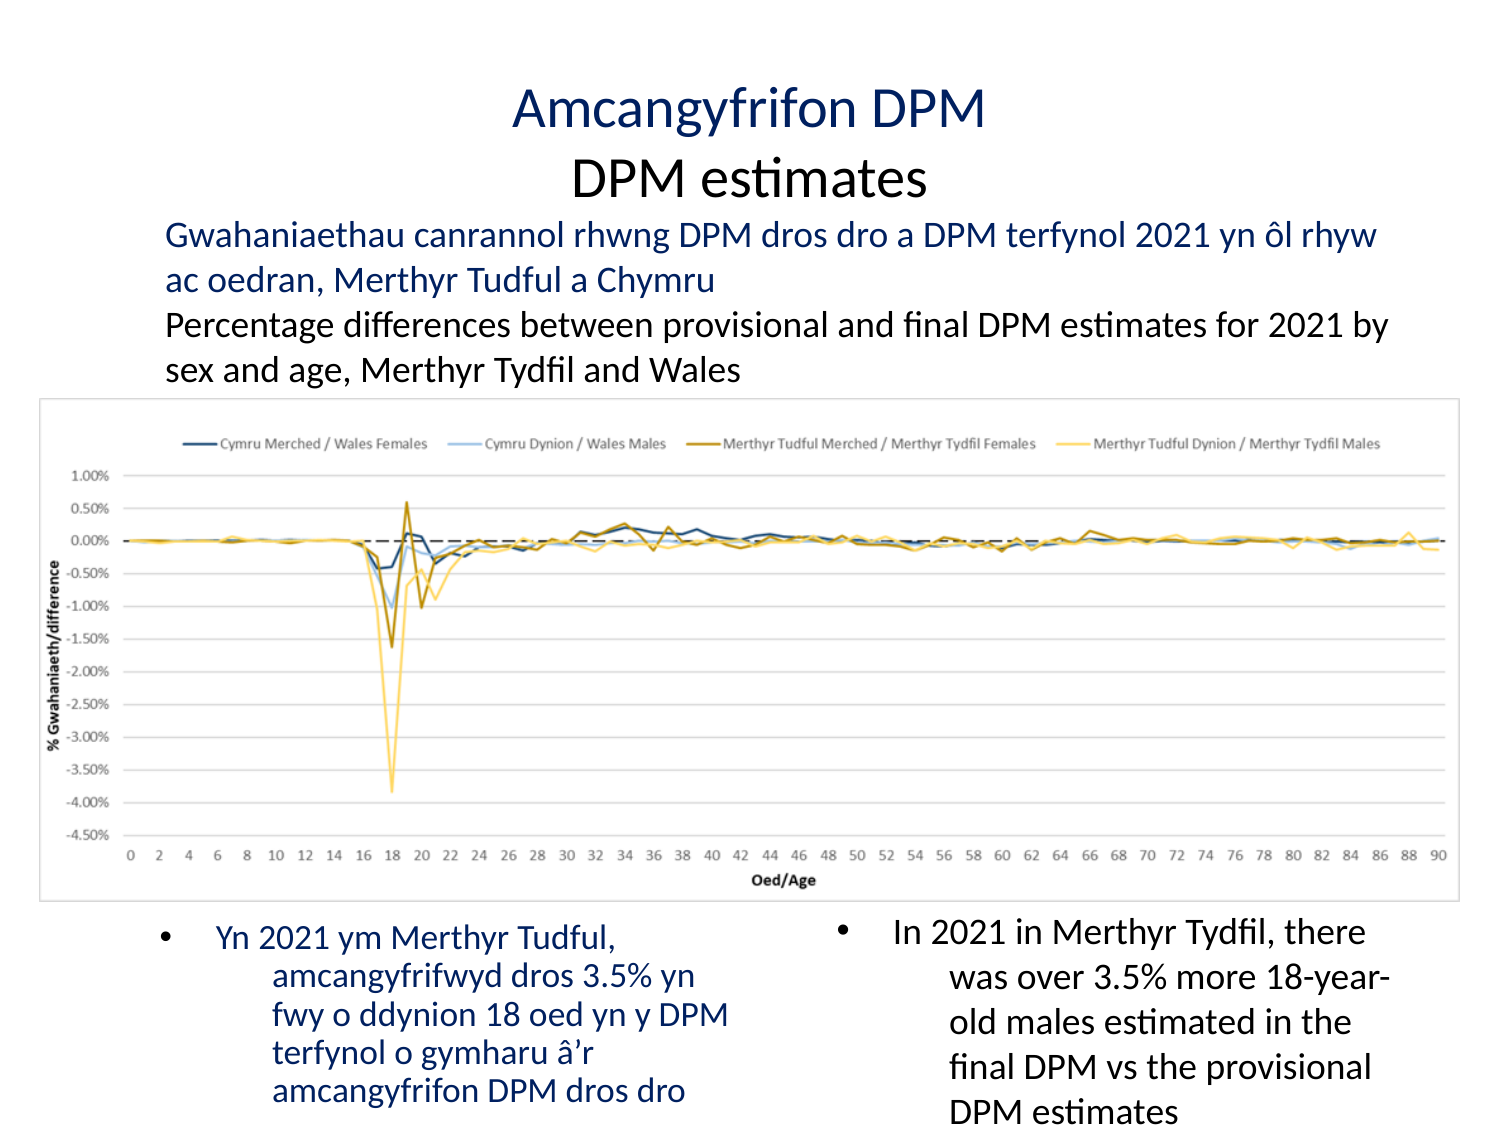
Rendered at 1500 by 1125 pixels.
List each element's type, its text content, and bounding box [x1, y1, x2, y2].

text_box Yn 2021 ym Merthyr Tudful, amcangyfrifwyd dros 3.5% yn fwy o ddynion 18 oed yn y DPM terfynol o gymharu â’r amcangyfrifon DPM dros dro [144, 911, 749, 1118]
text_box Gwahaniaethau canrannol rhwng DPM dros dro a DPM terfynol 2021 yn ôl rhyw ac oedran, Merthyr Tudful a Chymru Percentage differences between provisional and final DPM estimates for 2021 by sex and age, Merthyr Tydfil and Wales [150, 233, 1416, 400]
list In 2021 in Merthyr Tydfil, there was over 3.5% more 18-year-old males estimated in the final DPM vs the provisional DPM estimates [821, 902, 1426, 1125]
picture [39, 398, 1460, 902]
title Amcangyfrifon DPM DPM estimates [75, 45, 1426, 233]
